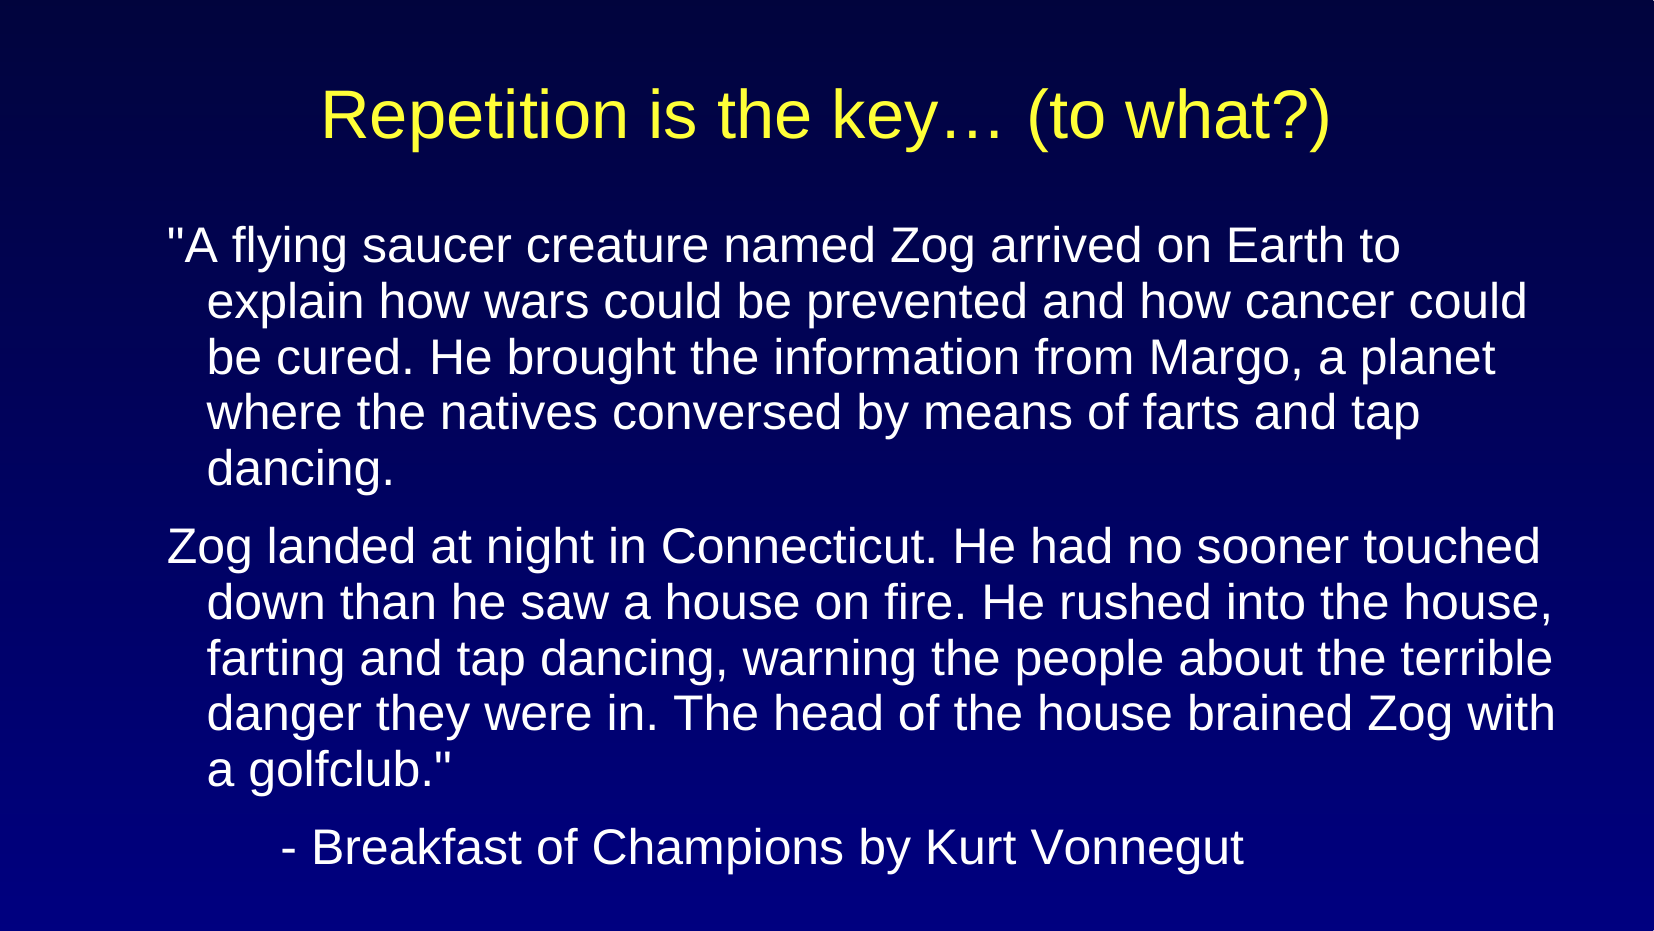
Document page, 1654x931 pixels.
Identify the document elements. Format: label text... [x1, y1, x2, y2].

title Repetition is the key… (to what?) [82, 37, 1571, 193]
list "A flying saucer creature named Zog arrived on Earth to explain how wars could be prevented and how cancer could be cured. He brought the information from Margo, a planet where the natives conversed by means of farts and tap dancing. Zog landed at night in Connecticut. He had no sooner touched down than he saw a house on fire. He rushed into the house, farting and tap dancing, warning the people about the terrible danger they were in. The head of the house brained Zog with a golfclub." - Breakfast of Champions by Kurt Vonnegut [82, 217, 1571, 876]
